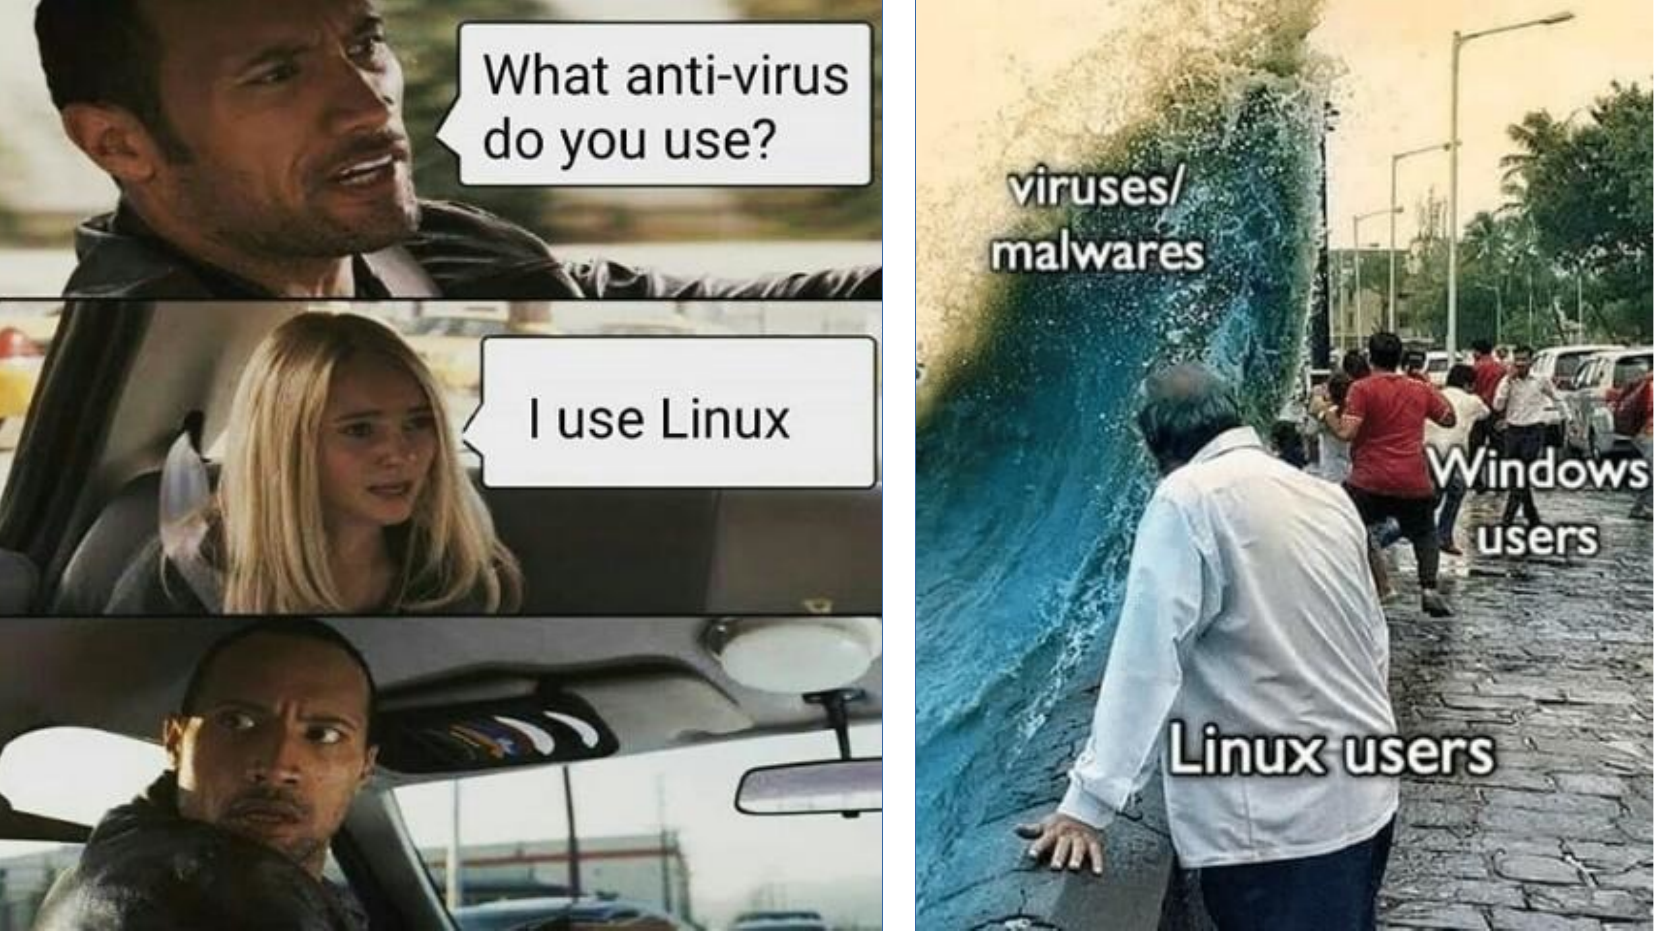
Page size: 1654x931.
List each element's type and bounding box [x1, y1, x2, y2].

picture [916, 0, 1654, 931]
picture [0, 0, 882, 931]
text_box [882, 0, 916, 931]
